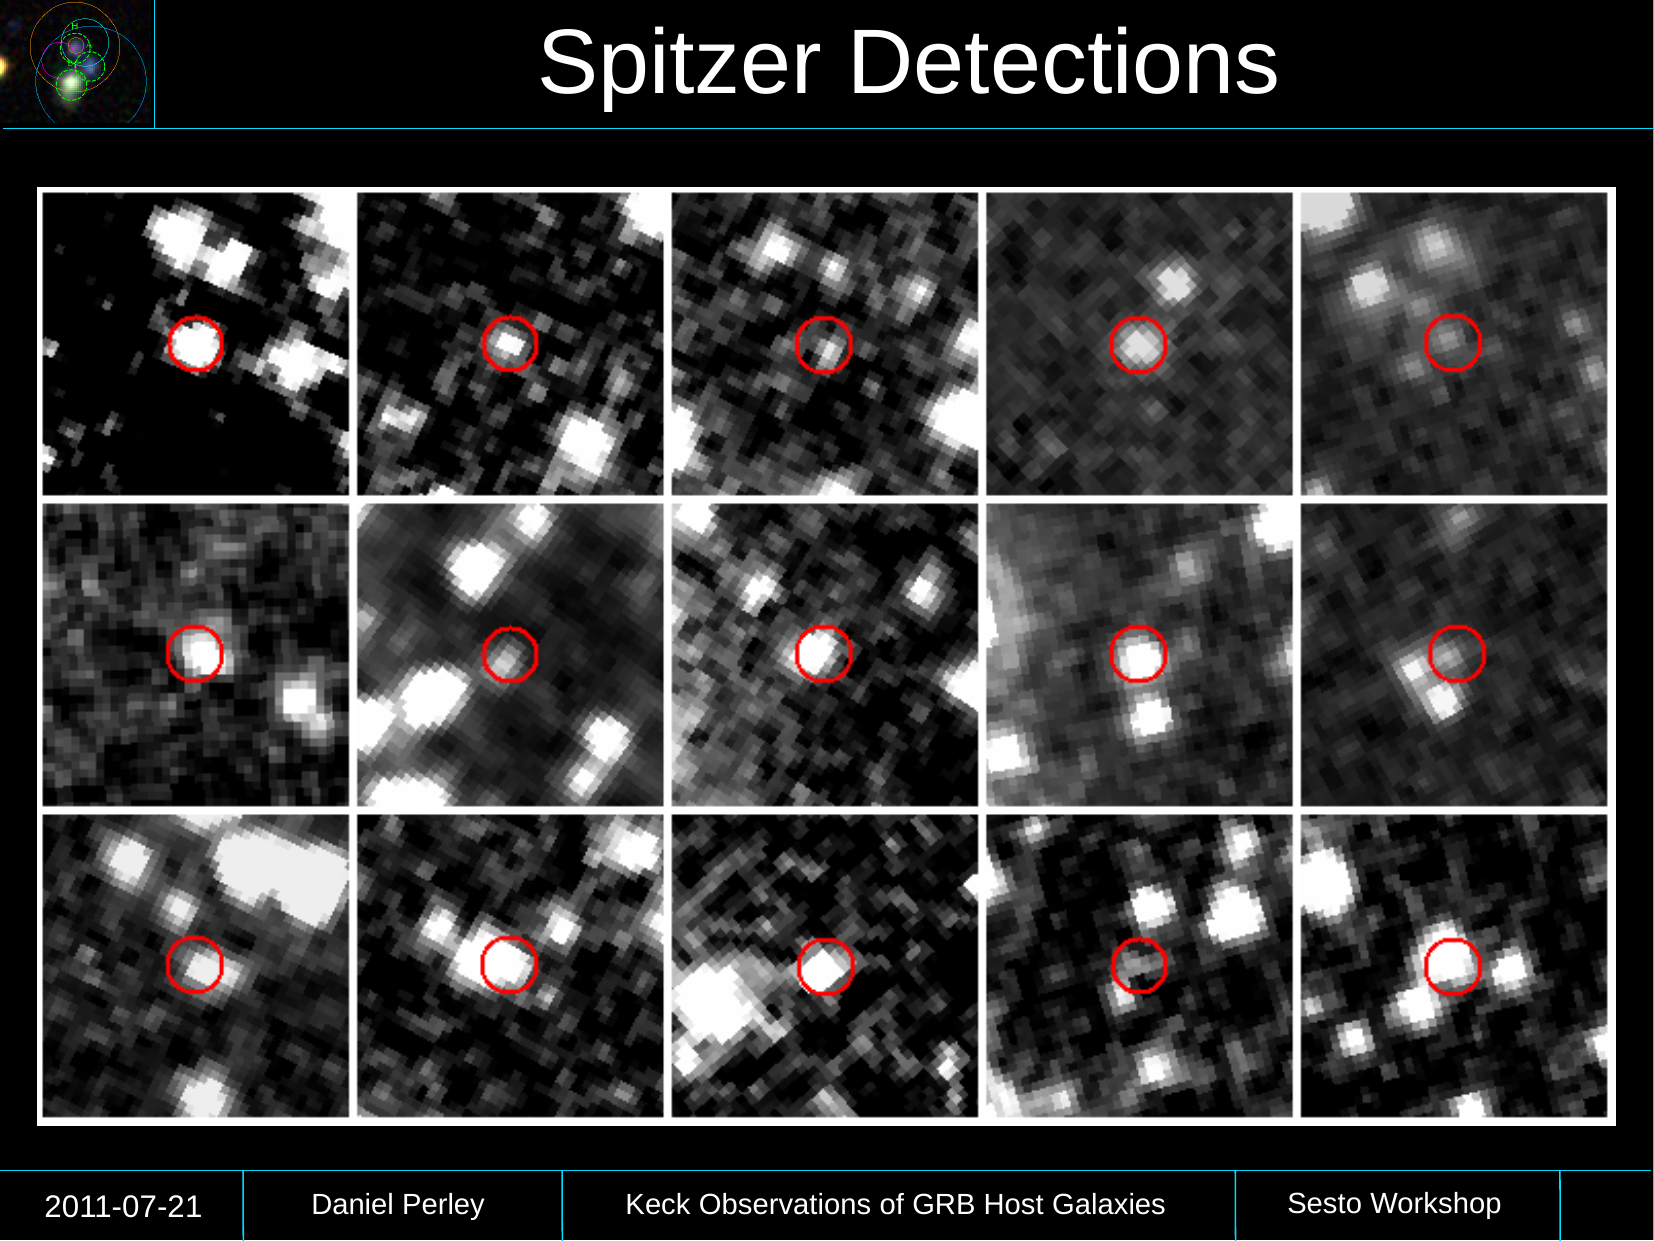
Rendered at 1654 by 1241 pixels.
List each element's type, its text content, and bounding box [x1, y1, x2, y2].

picture [0, 0, 151, 123]
title Spitzer Detections [165, 10, 1654, 114]
picture [37, 187, 1616, 1126]
